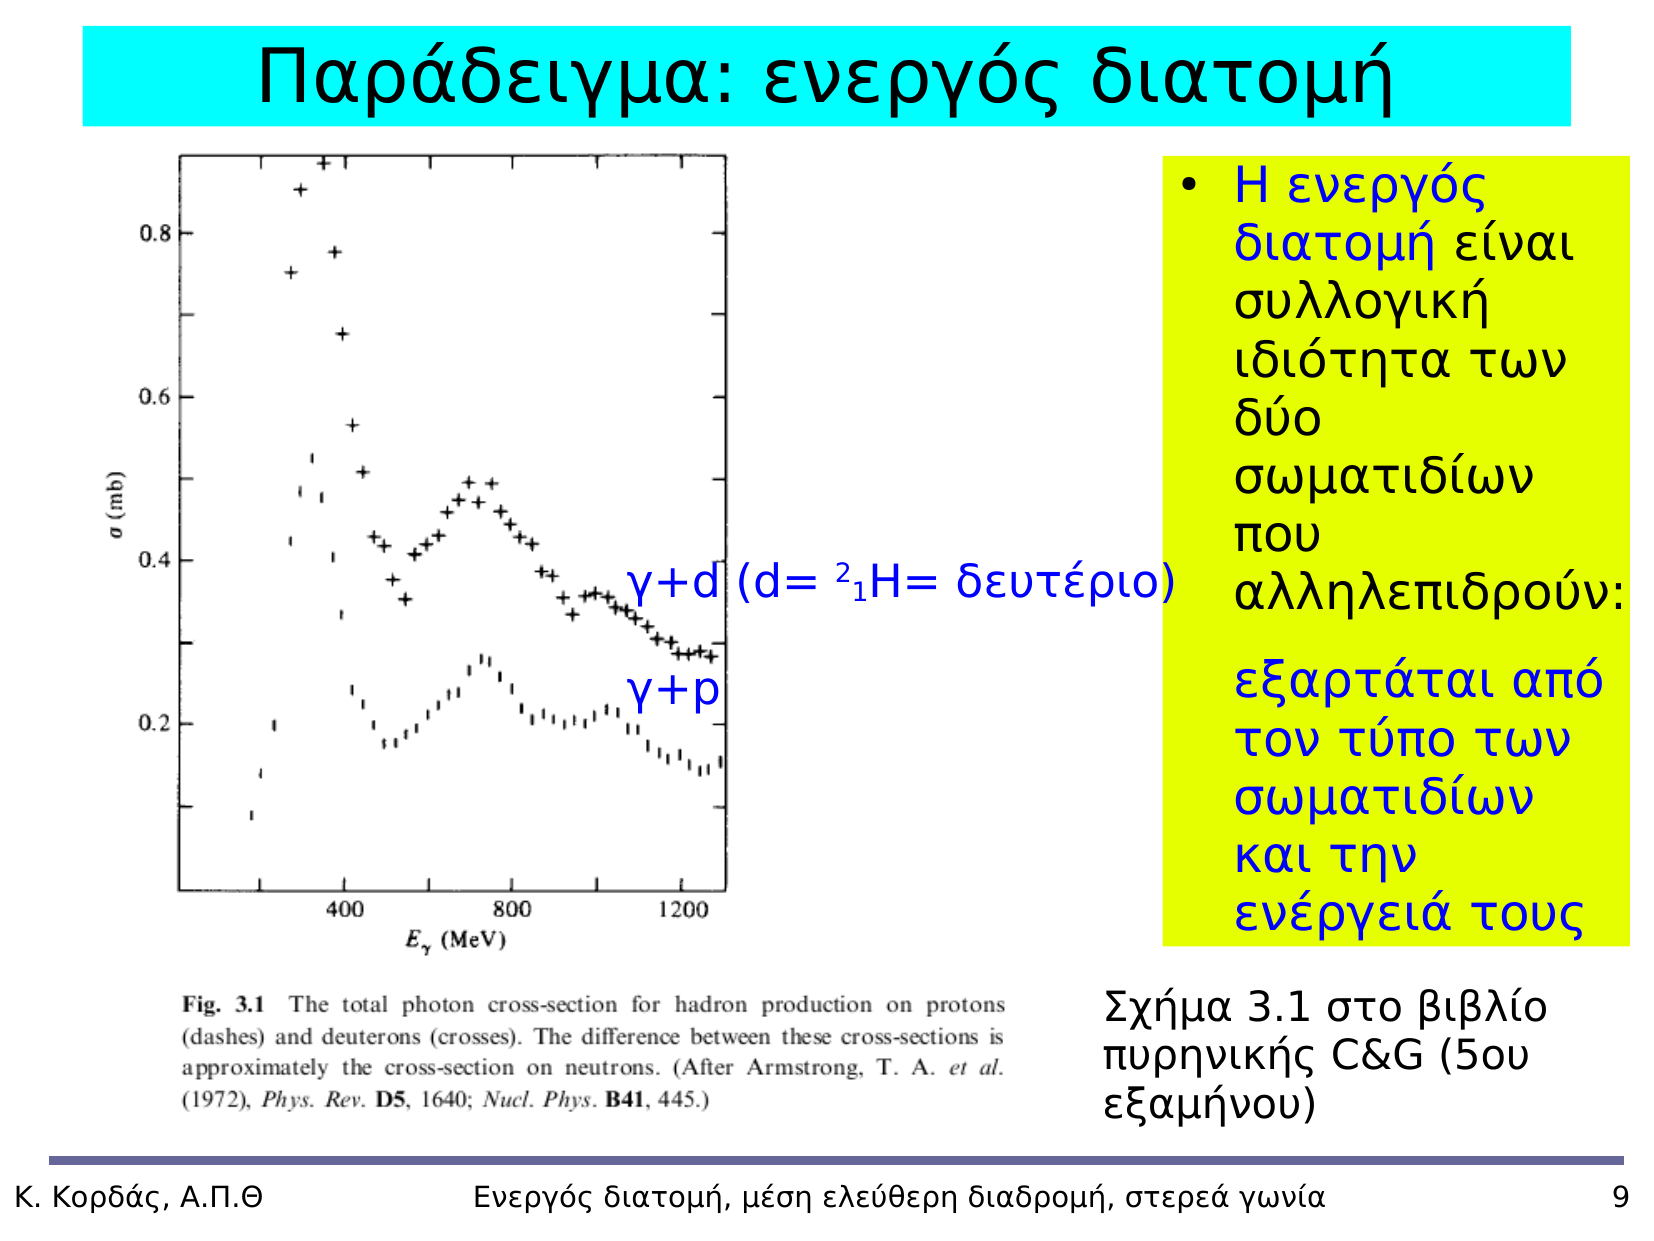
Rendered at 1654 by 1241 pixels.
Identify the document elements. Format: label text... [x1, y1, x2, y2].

text_box Σχήμα 3.1 στο βιβλίο πυρηνικής C&G (5ου εξαμήνου) [1087, 975, 1613, 1137]
list Η ενεργός διατομή είναι συλλογική ιδιότητα των δύο σωματιδίων που αλληλεπιδρούν: εξαρτάται από τον τύπο των σωματιδίων και την ενέργειά τους [1162, 155, 1630, 947]
text_box γ+d (d= 21H= δευτέριο) γ+p [611, 548, 1220, 740]
picture [99, 149, 1013, 1120]
title Παράδειγμα: ενεργός διατομή [82, 25, 1571, 127]
